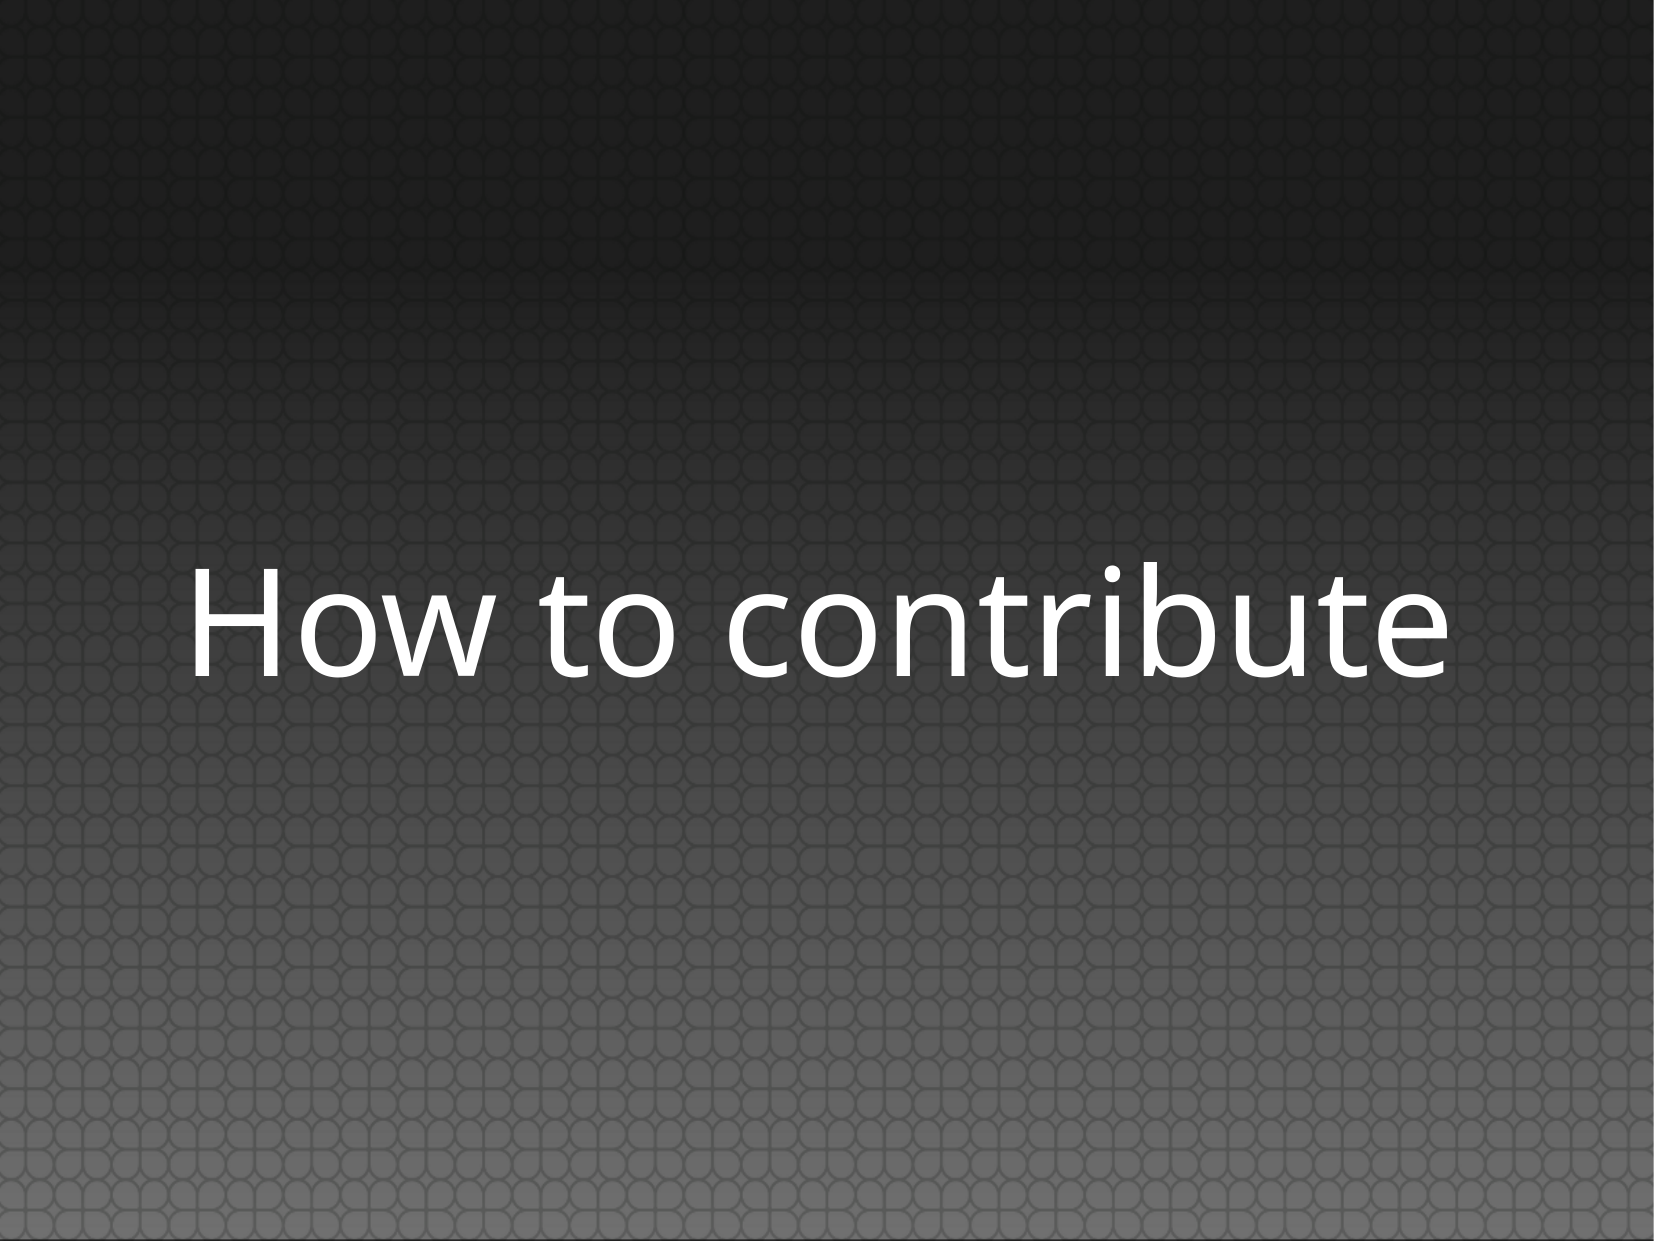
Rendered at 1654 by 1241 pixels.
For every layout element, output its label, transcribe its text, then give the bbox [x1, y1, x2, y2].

picture [0, 0, 1654, 1241]
title How to contribute [75, 525, 1564, 713]
